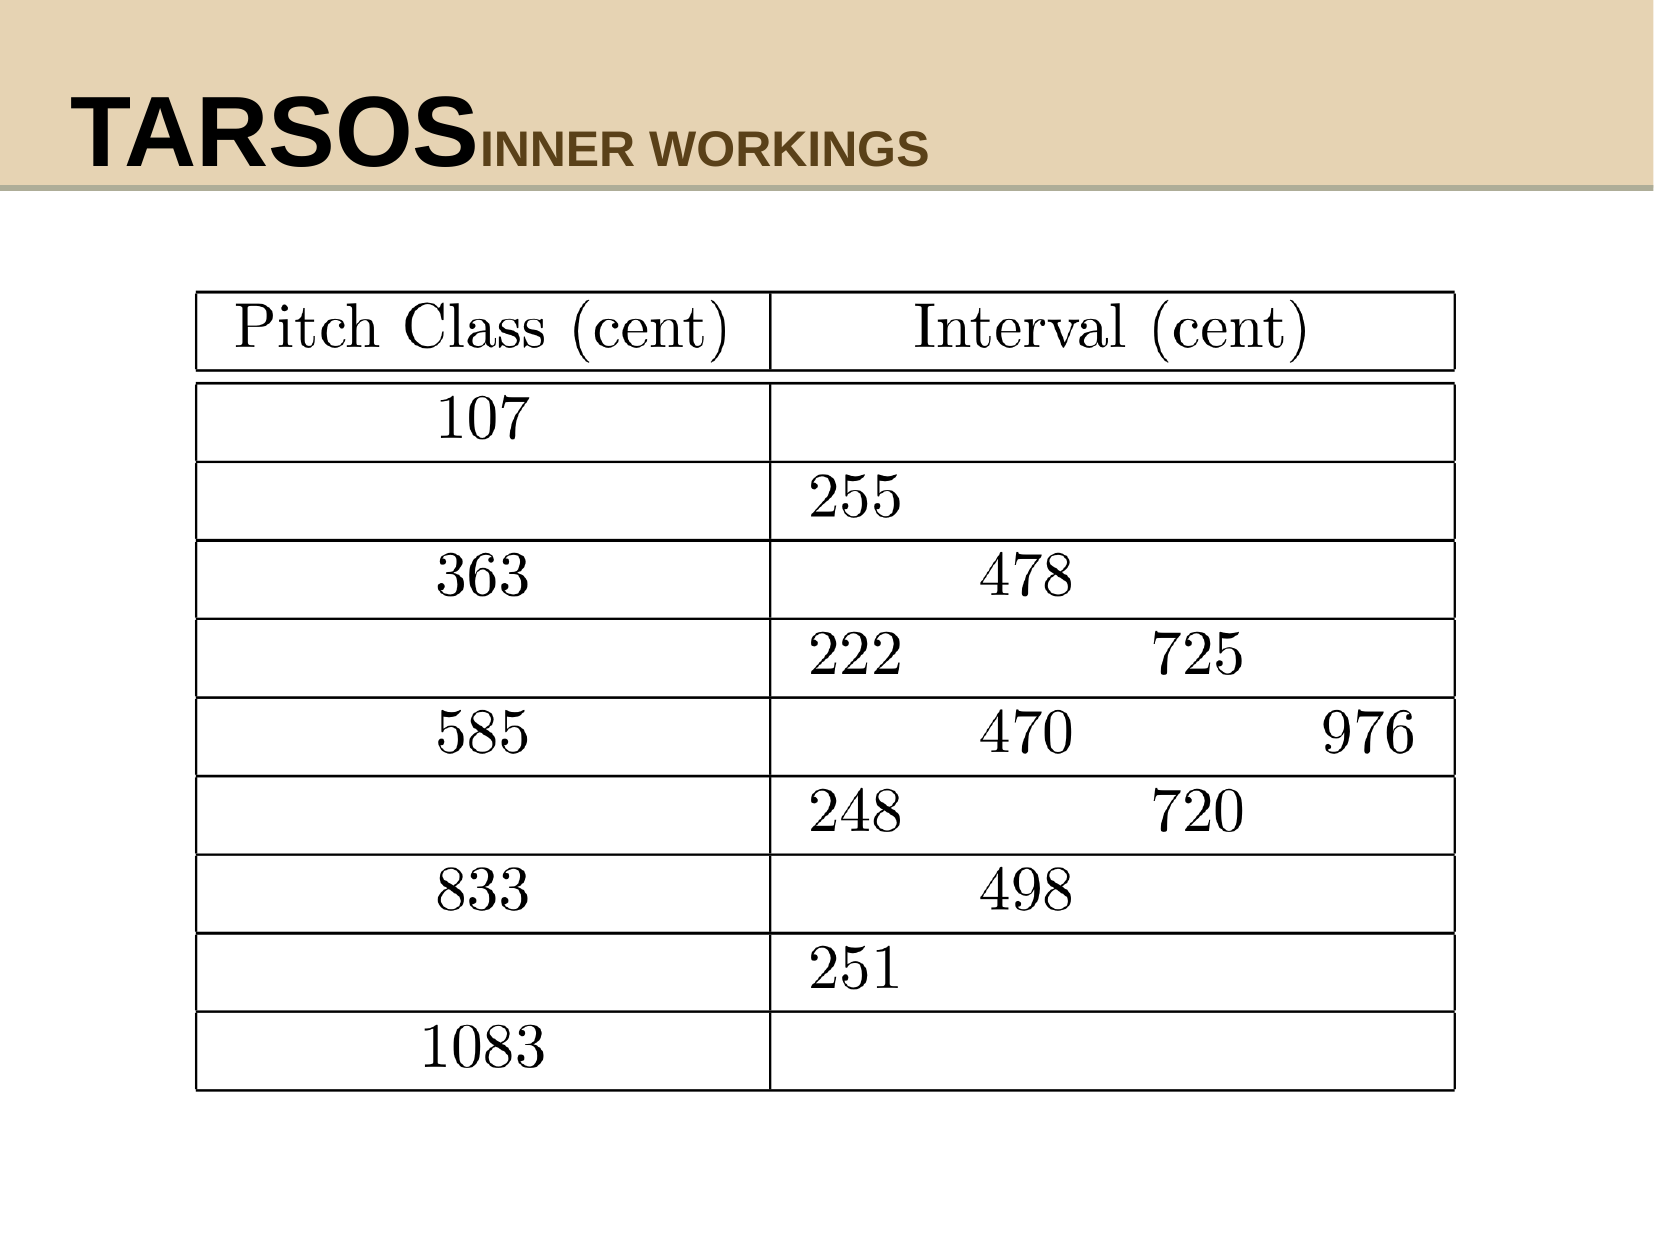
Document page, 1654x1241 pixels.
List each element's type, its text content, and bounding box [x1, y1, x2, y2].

picture [150, 262, 1503, 1125]
title TARSOSINNER WORKINGS [0, 0, 1654, 188]
